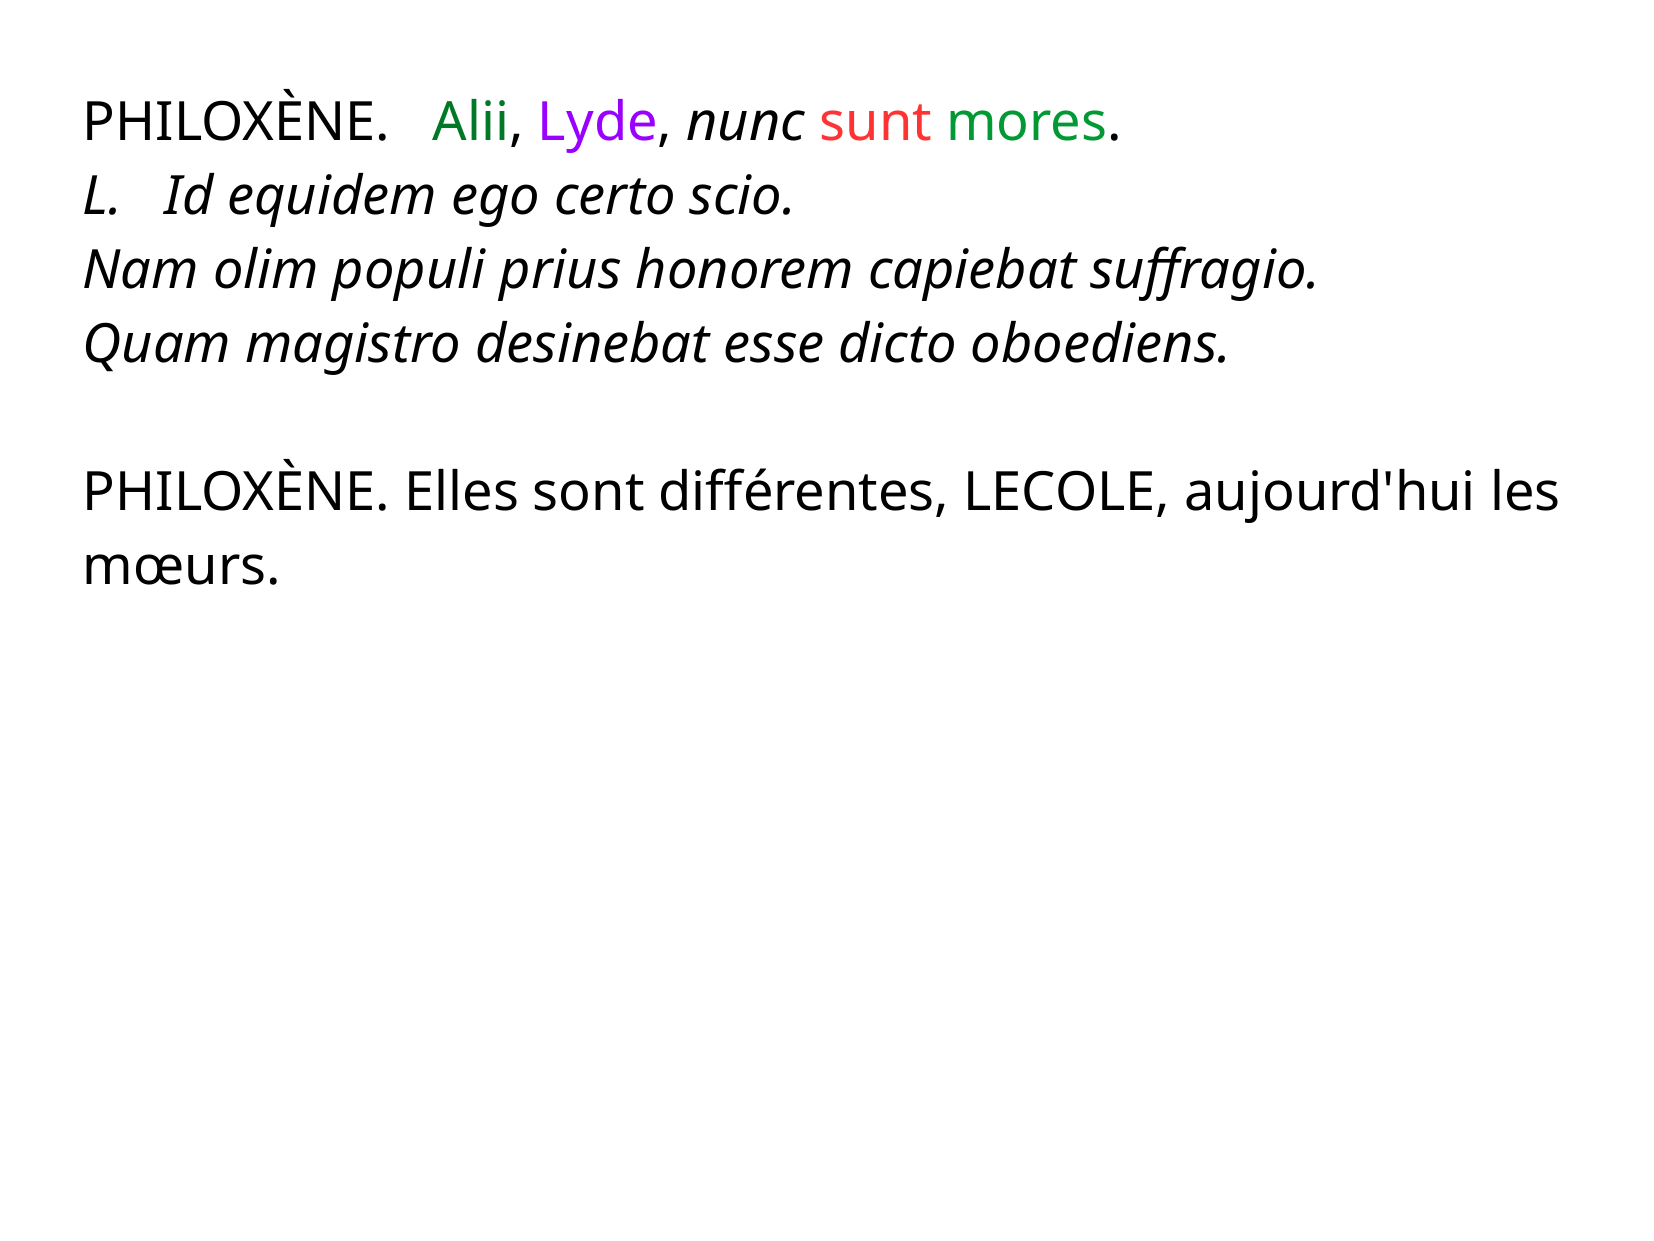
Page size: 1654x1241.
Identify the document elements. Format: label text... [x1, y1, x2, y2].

list PHILOXÈNE. Alii, Lyde, nunc sunt mores. L. Id equidem ego certo scio. Nam olim populi prius honorem capiebat suffragio. Quam magistro desinebat esse dicto oboediens. PHILOXÈNE. Elles sont différentes, LECOLE, aujourd'hui les mœurs. [82, 82, 1571, 1109]
